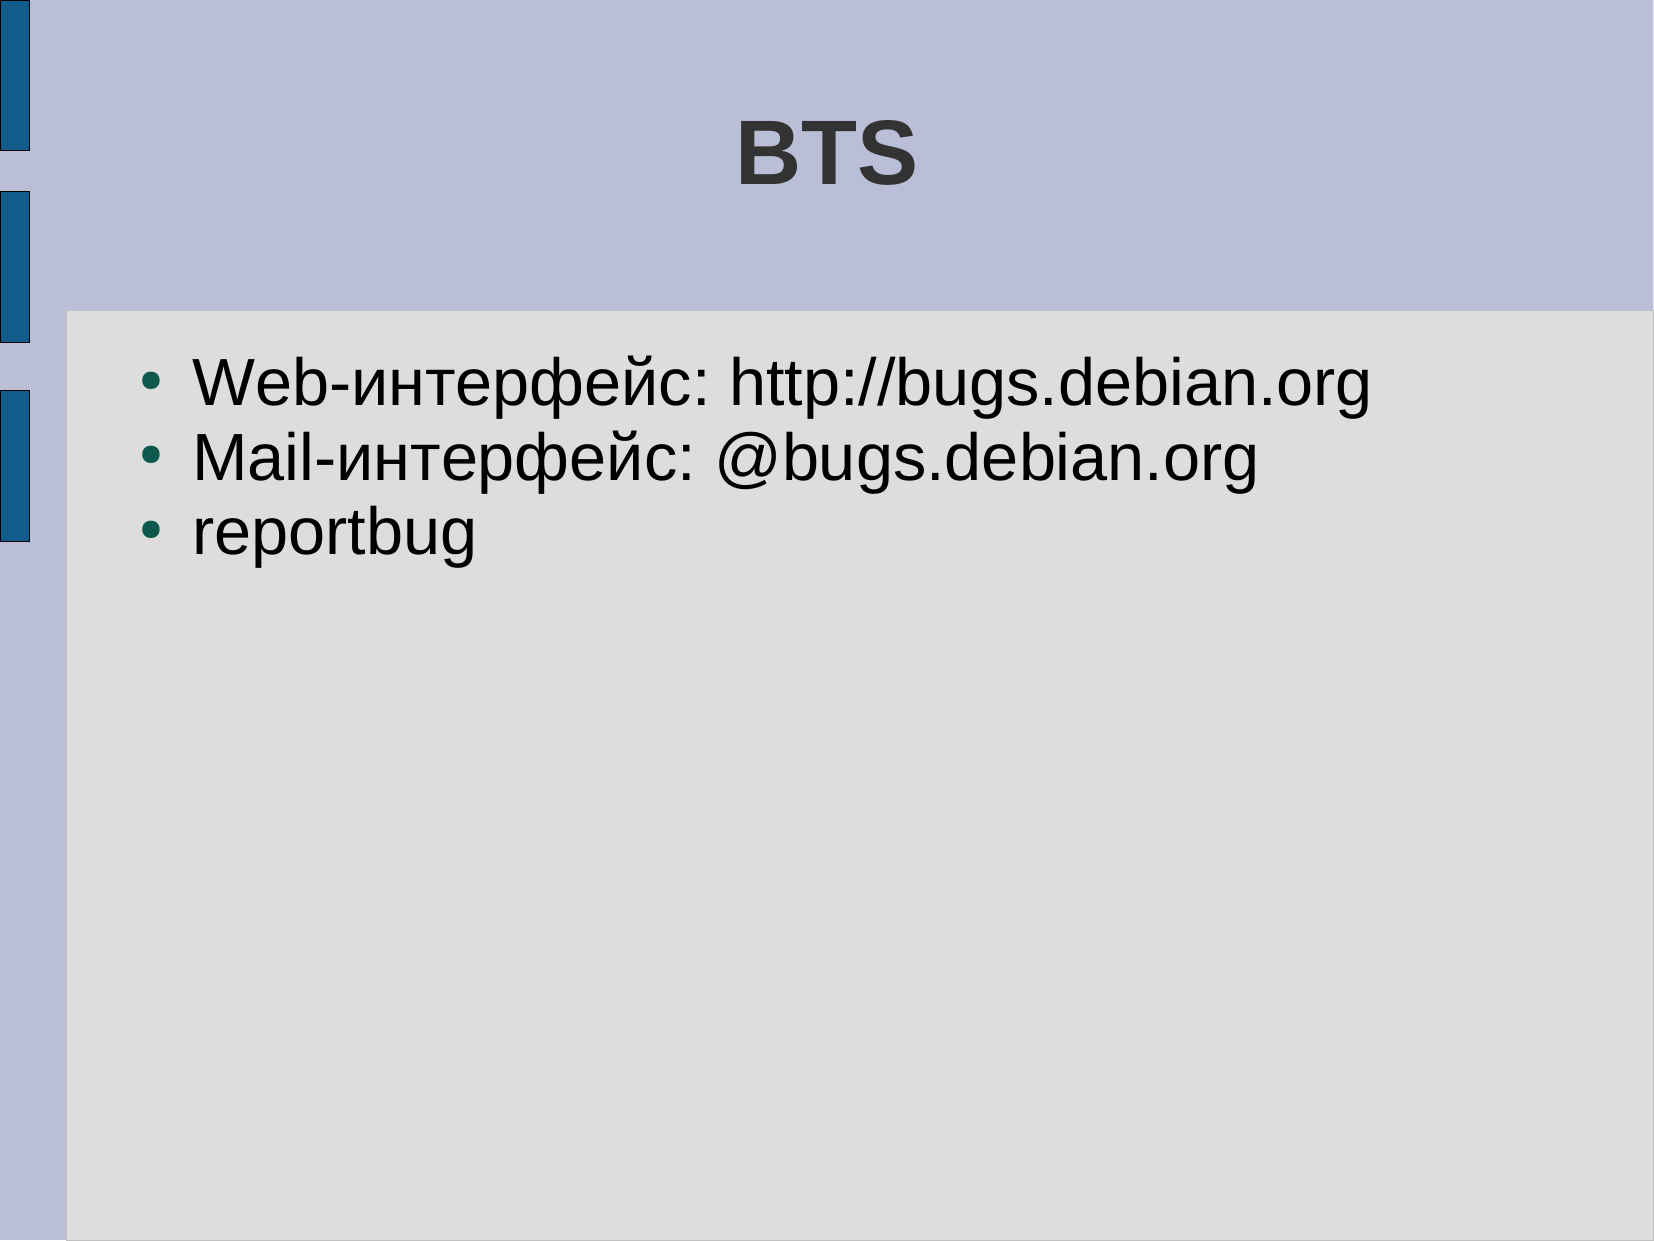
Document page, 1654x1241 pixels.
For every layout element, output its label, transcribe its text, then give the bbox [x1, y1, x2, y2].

title BTS [82, 56, 1571, 250]
list Web-интерфейс: http://bugs.debian.org Mail-интерфейс: @bugs.debian.org reportbug [121, 344, 1534, 1164]
